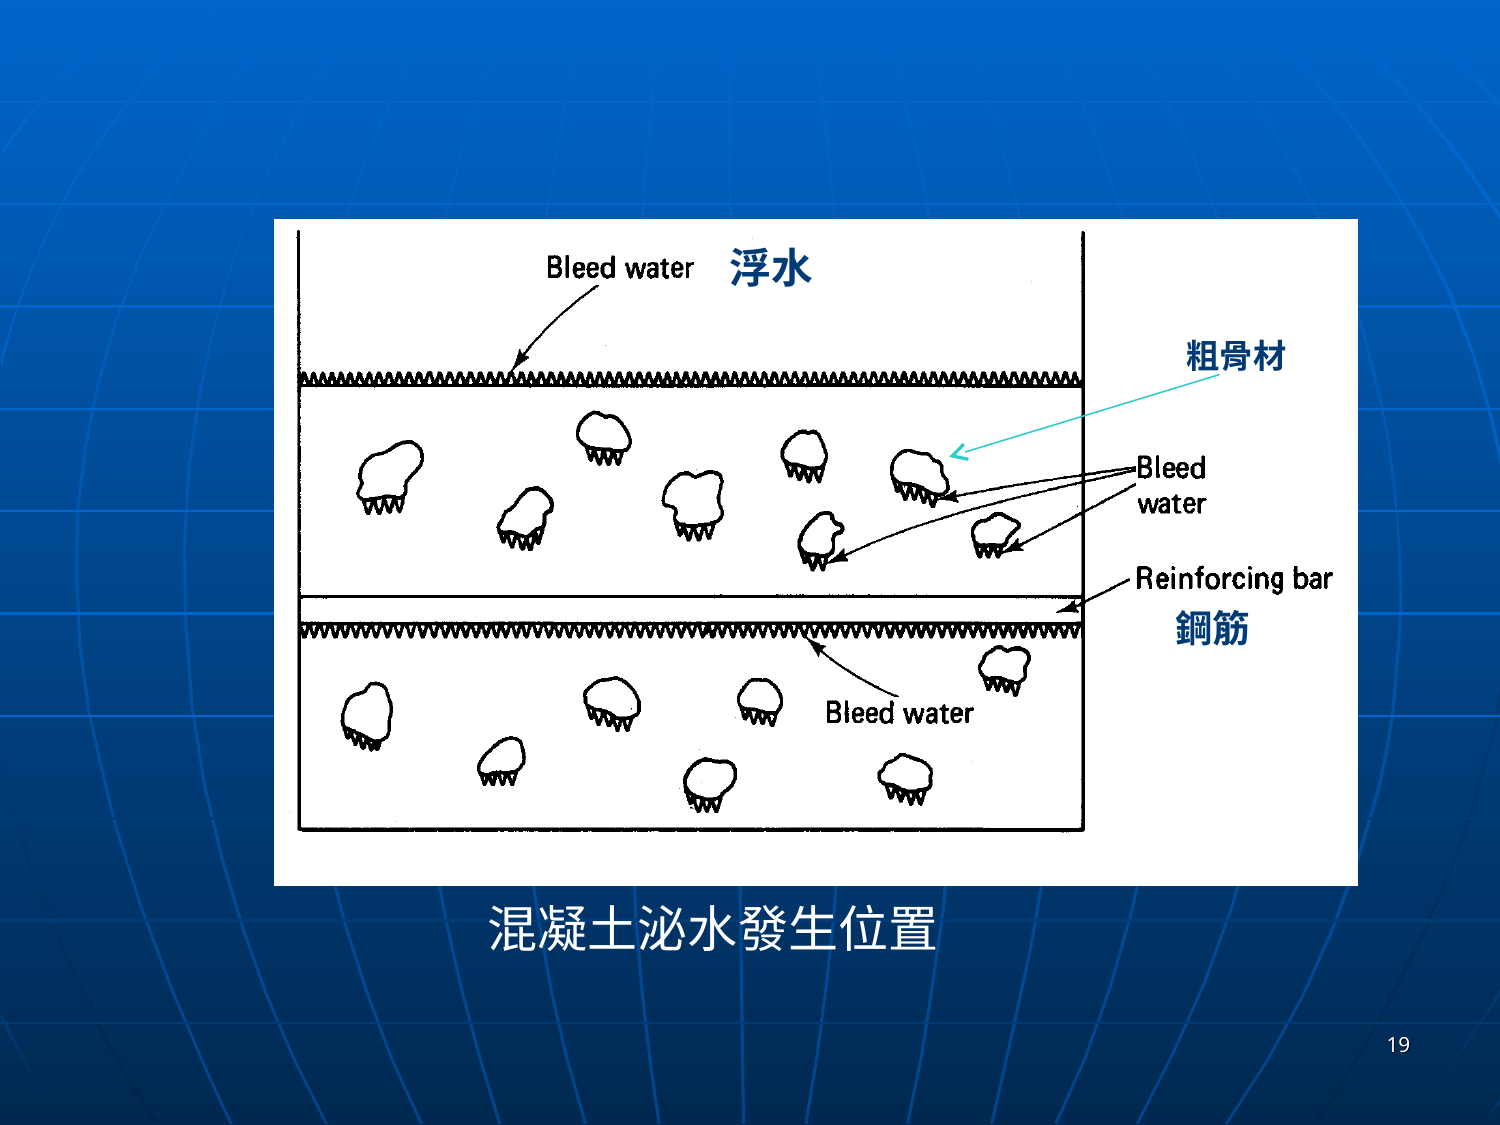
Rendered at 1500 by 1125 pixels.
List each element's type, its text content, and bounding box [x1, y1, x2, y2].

text_box 混凝土泌水發生位置 [306, 889, 1119, 1026]
picture [274, 219, 1358, 886]
text_box 浮水 [714, 234, 829, 300]
text_box <編號> [1074, 1024, 1426, 1100]
text_box 粗骨材 [1171, 328, 1302, 384]
text_box 鋼筋 [1160, 597, 1265, 659]
